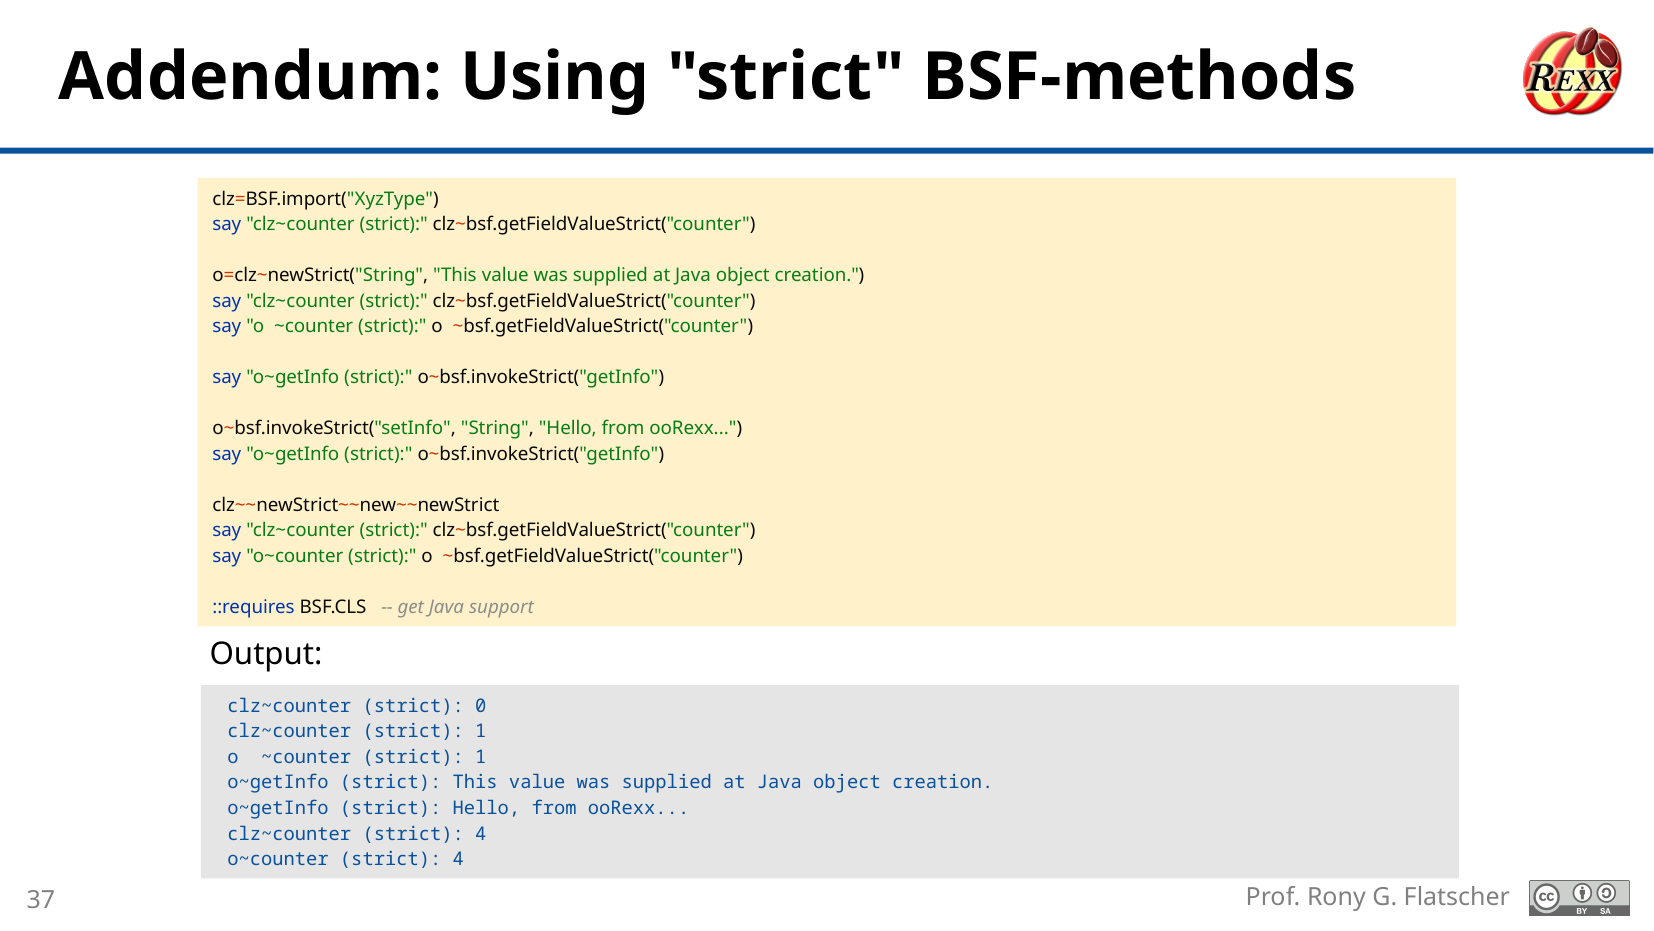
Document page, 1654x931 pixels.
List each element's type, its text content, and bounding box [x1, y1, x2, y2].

text_box Output: [194, 623, 1375, 680]
text_box clz~counter (strict): 0 clz~counter (strict): 1 o ~counter (strict): 1 o~getInfo (strict): This value was supplied at Java object creation. o~getInfo (strict): Hello, from ooRexx... clz~counter (strict): 4 o~counter (strict): 4 [200, 685, 1460, 872]
title Addendum: Using "strict" BSF-methods [0, 0, 1654, 148]
text_box clz=BSF.import("XyzType") say "clz~counter (strict):" clz~bsf.getFieldValueStrict("counter") o=clz~newStrict("String", "This value was supplied at Java object creation.") say "clz~counter (strict):" clz~bsf.getFieldValueStrict("counter") say "o ~counter (strict):" o ~bsf.getFieldValueStrict("counter") say "o~getInfo (strict):" o~bsf.invokeStrict("getInfo") o~bsf.invokeStrict("setInfo", "String", "Hello, from ooRexx...") say "o~getInfo (strict):" o~bsf.invokeStrict("getInfo") clz~~newStrict~~new~~newStrict say "clz~counter (strict):" clz~bsf.getFieldValueStrict("counter") say "o~counter (strict):" o ~bsf.getFieldValueStrict("counter") ::requires BSF.CLS -- get Java support [197, 177, 1457, 610]
